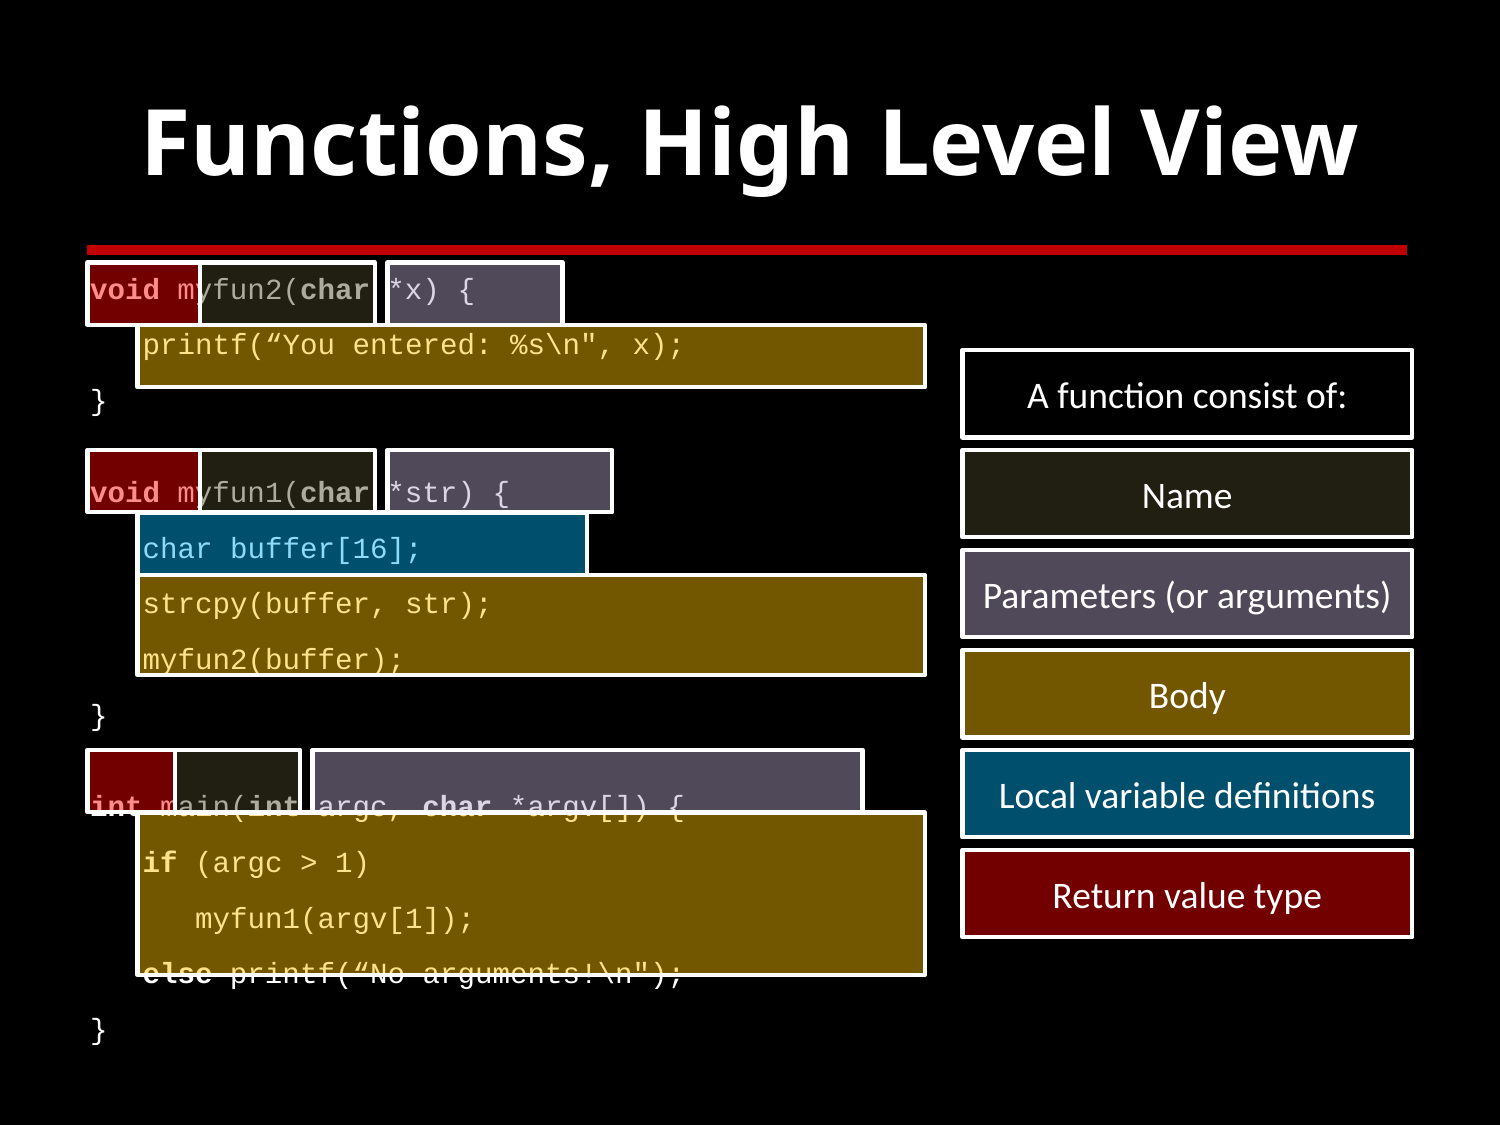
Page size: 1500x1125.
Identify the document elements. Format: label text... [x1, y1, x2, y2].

text_box Local variable definitions [962, 749, 1413, 838]
text_box Return value type [962, 849, 1413, 938]
text_box A function consist of: [962, 349, 1413, 438]
title Functions, High Level View [75, 45, 1425, 233]
text_box [87, 749, 925, 975]
text_box [87, 262, 925, 388]
text_box [87, 449, 925, 675]
text_box Body [962, 649, 1413, 738]
text_box Parameters (or arguments) [962, 549, 1413, 638]
list void myfun2(char *x) { printf(“You entered: %s\n", x); } void myfun1(char *str) { char buffer[16]; strcpy(buffer, str); myfun2(buffer); } int main(int argc, char *argv[]) { if (argc > 1) myfun1(argv[1]); else printf(“No arguments!\n"); } [75, 262, 1425, 1063]
text_box Name [962, 449, 1413, 538]
